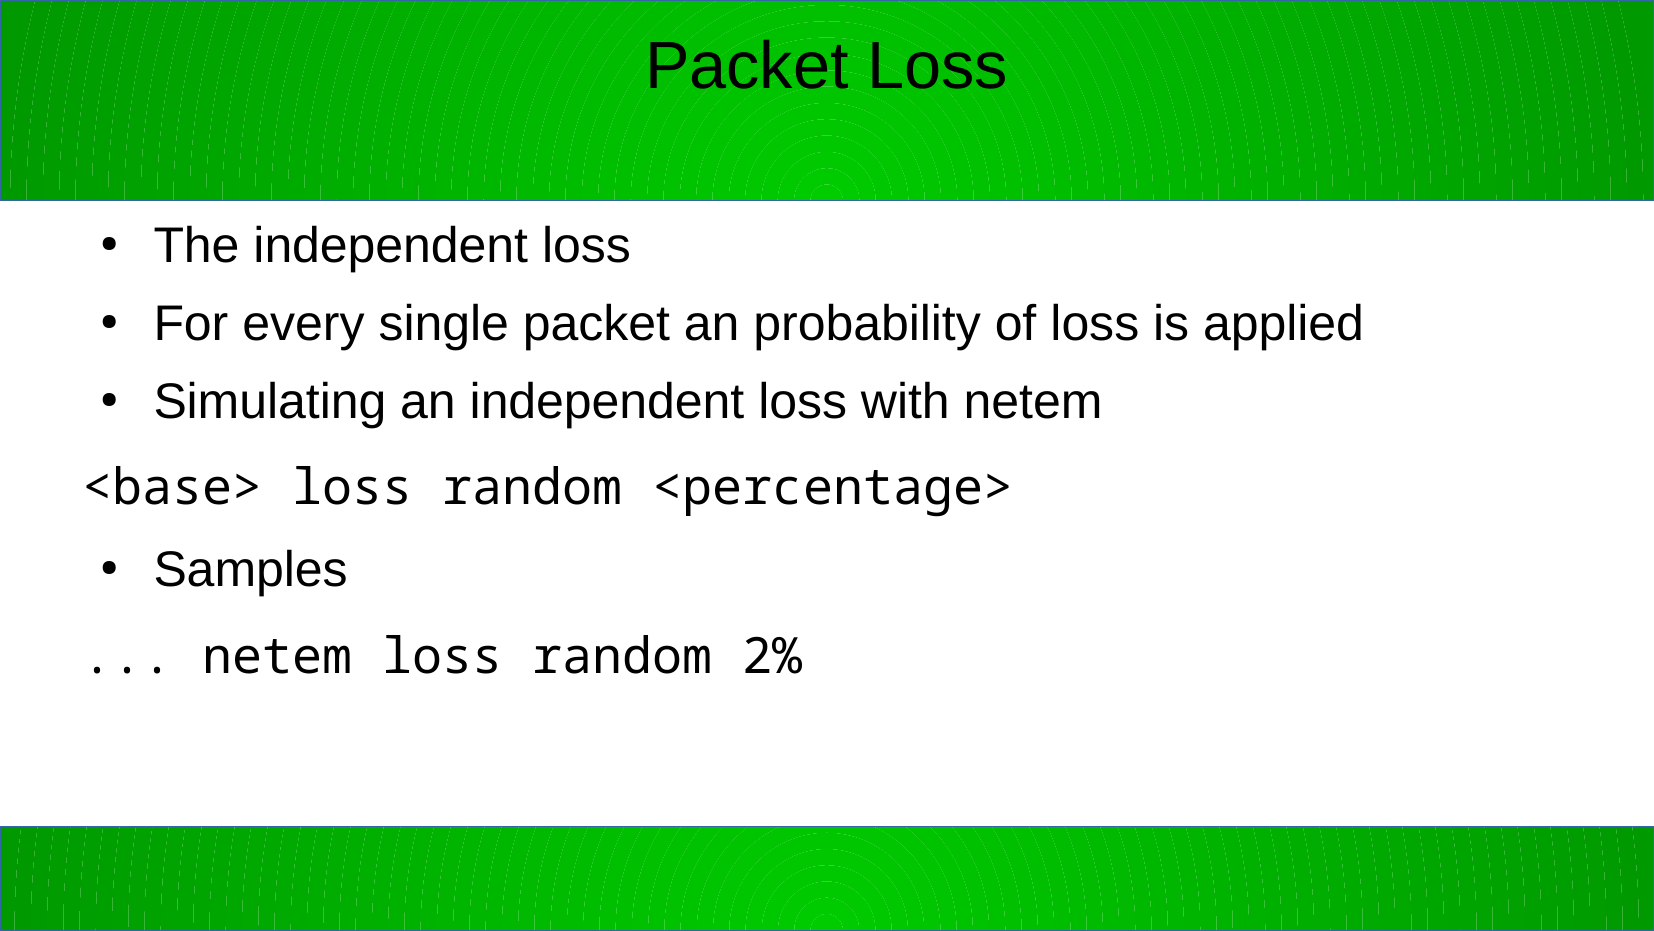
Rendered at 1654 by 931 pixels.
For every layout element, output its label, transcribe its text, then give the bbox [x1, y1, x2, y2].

list The independent loss For every single packet an probability of loss is applied Simulating an independent loss with netem <base> loss random <percentage> Samples ... netem loss random 2% [82, 217, 1571, 758]
title Packet Loss [82, 0, 1571, 143]
